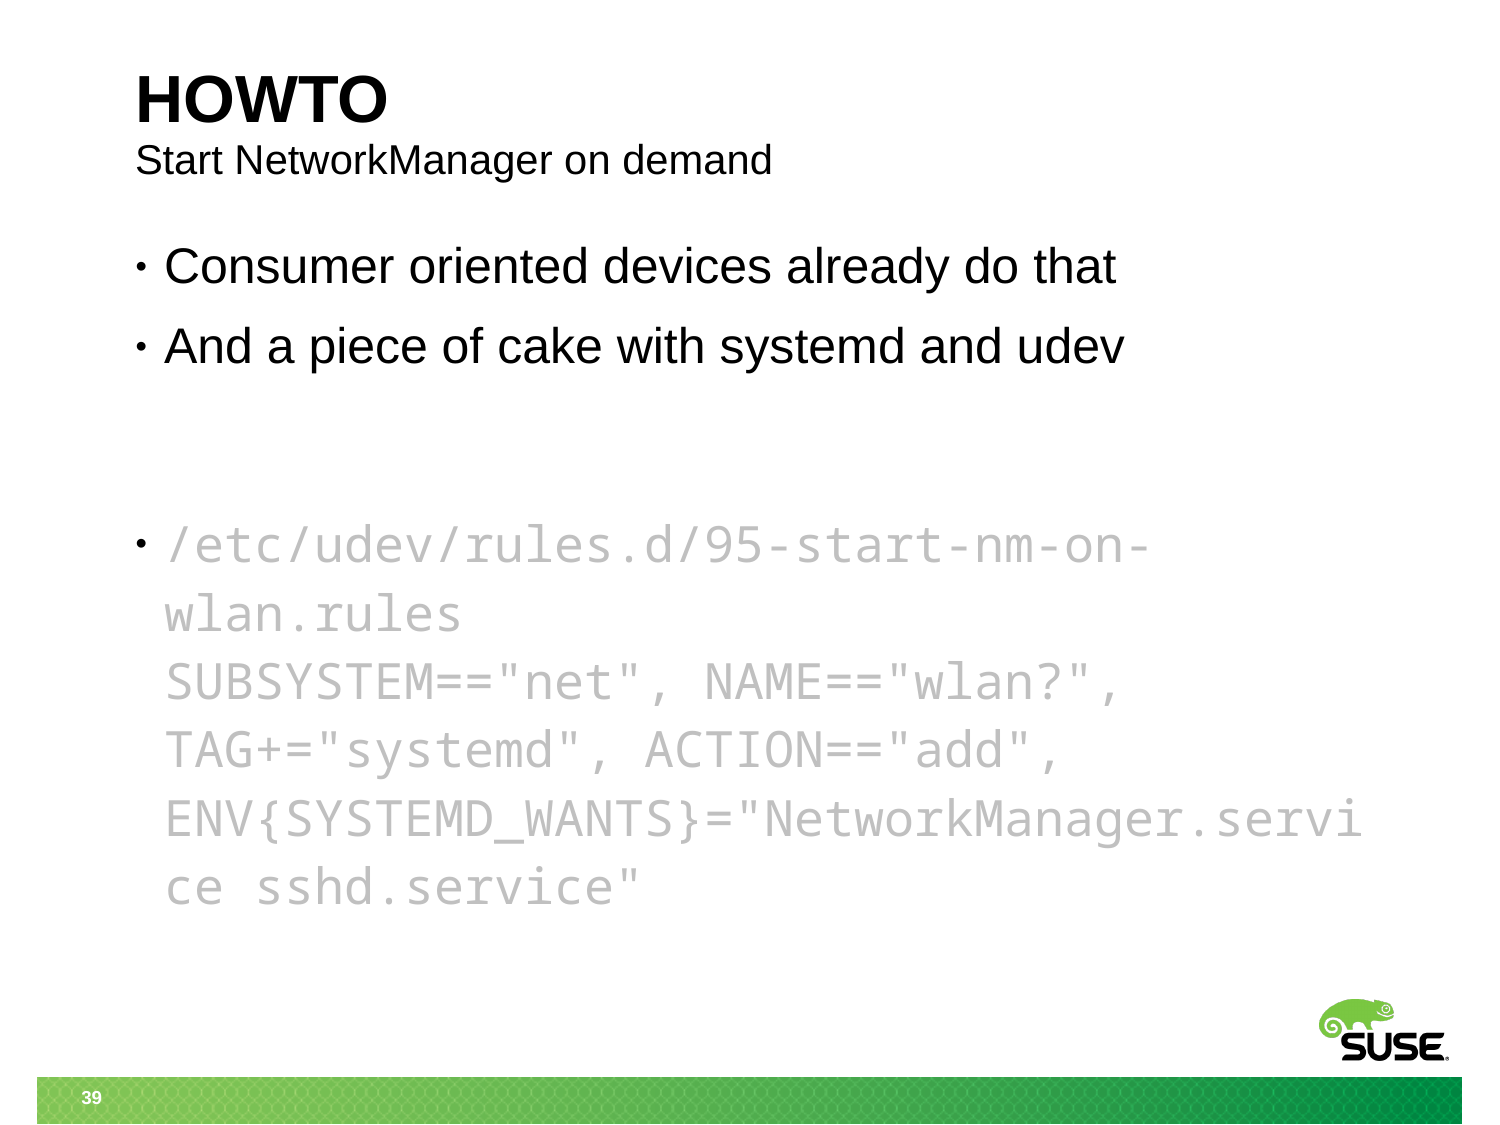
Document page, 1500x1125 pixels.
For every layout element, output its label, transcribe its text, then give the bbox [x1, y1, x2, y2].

picture [37, 1077, 1462, 1124]
list Consumer oriented devices already do that And a piece of cake with systemd and udev /etc/udev/rules.d/95-start-nm-on-wlan.rules SUBSYSTEM=="net", NAME=="wlan?", TAG+="systemd", ACTION=="add", ENV{SYSTEMD_WANTS}="NetworkManager.service sshd.service" [135, 238, 1372, 982]
picture [1319, 999, 1449, 1061]
title HOWTO Start NetworkManager on demand [135, 41, 1372, 204]
